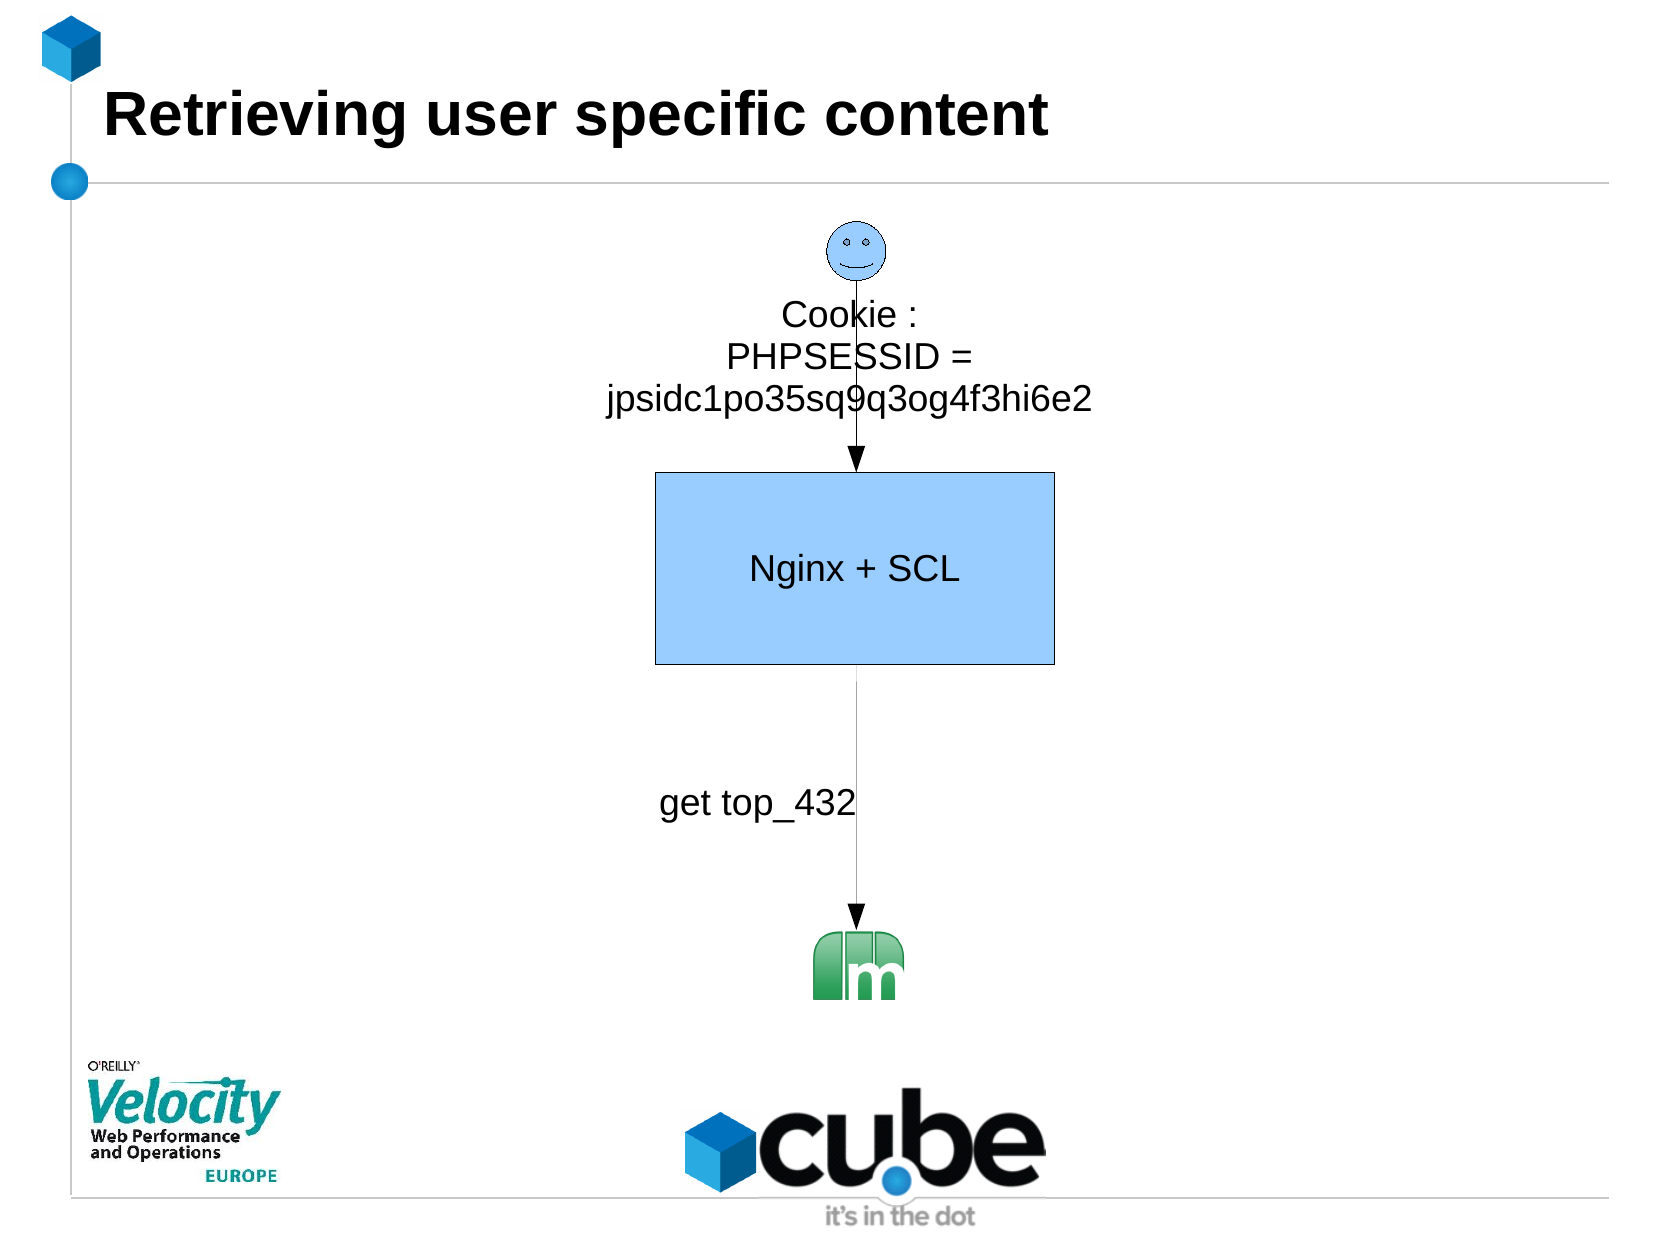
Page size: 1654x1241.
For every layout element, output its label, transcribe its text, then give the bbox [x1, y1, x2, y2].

picture [812, 930, 905, 1003]
text_box [826, 221, 886, 281]
text_box Nginx + SCL [655, 472, 1055, 665]
text_box get top_432 [422, 773, 1094, 831]
picture [88, 1061, 281, 1182]
title Retrieving user specific content [103, 49, 1551, 178]
text_box Cookie : PHPSESSID = jpsidc1po35sq9q3og4f3hi6e2 [591, 286, 1108, 428]
